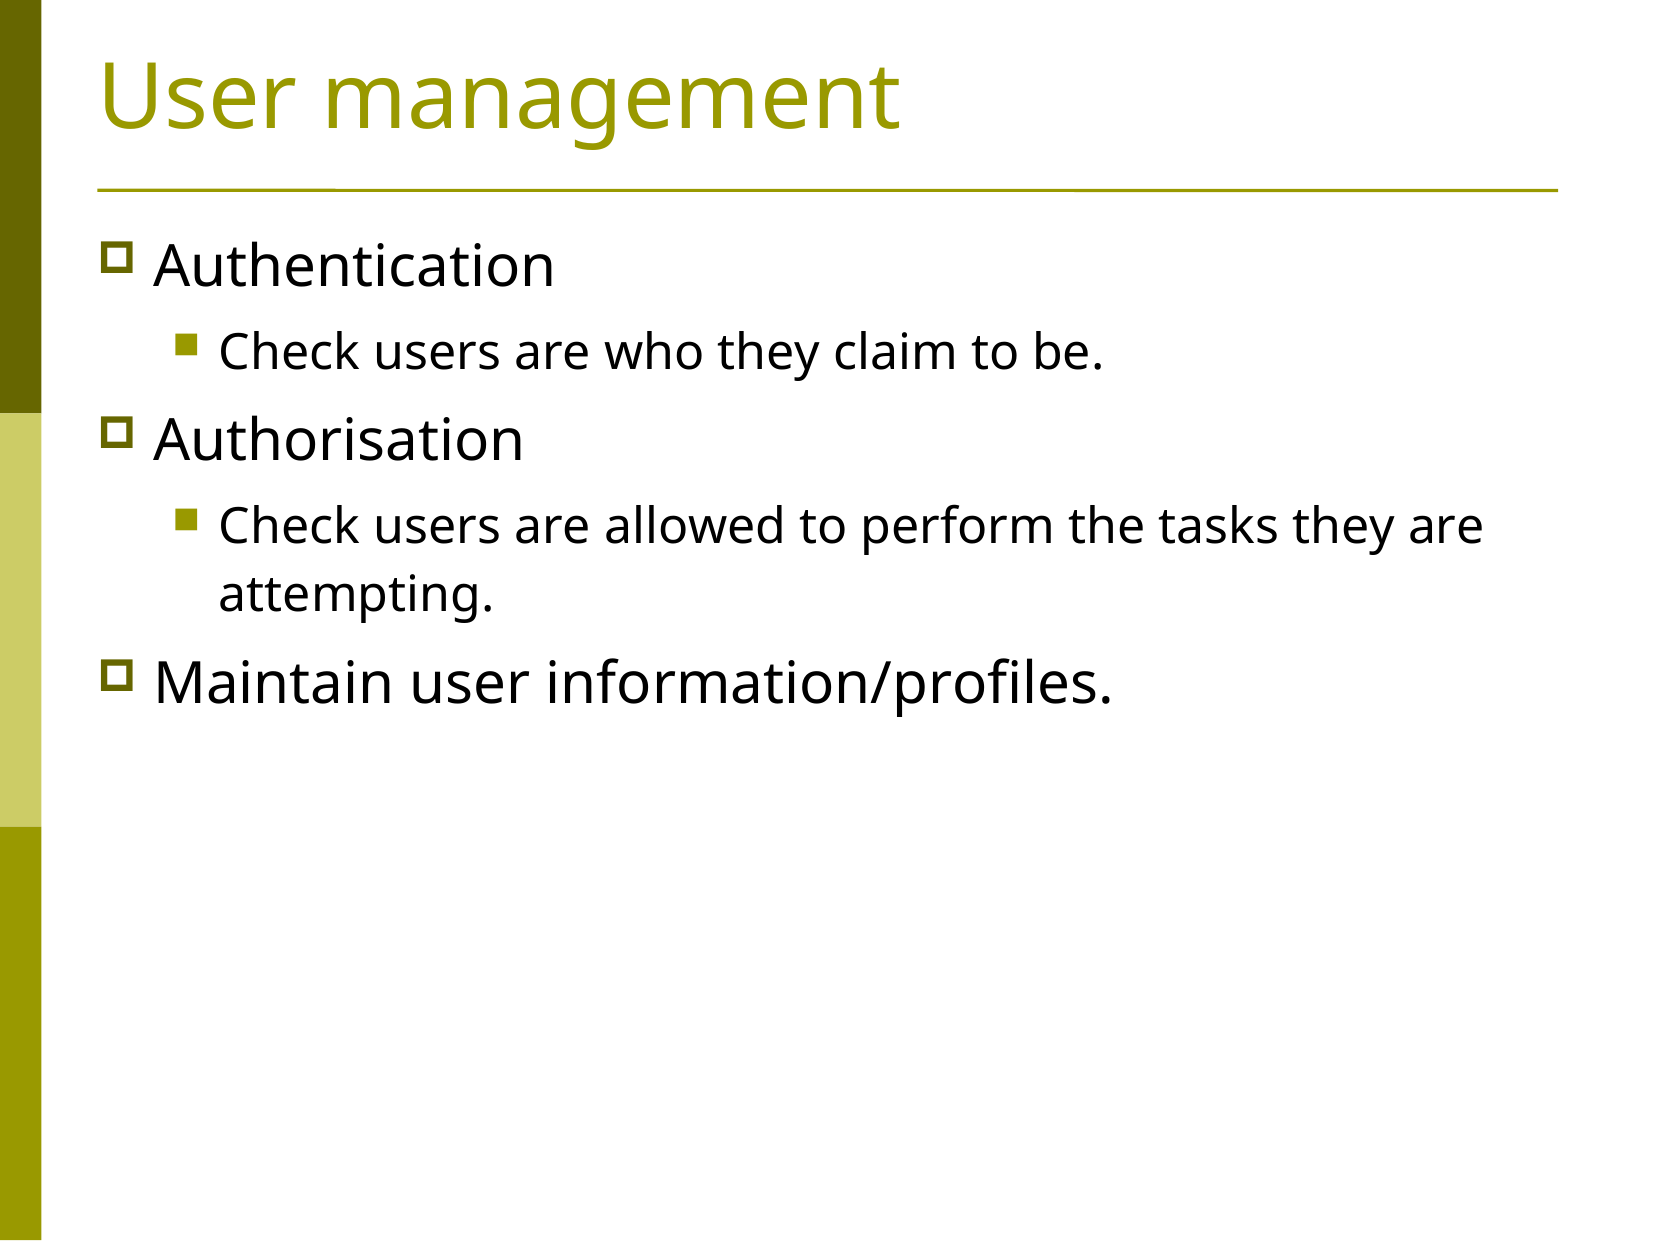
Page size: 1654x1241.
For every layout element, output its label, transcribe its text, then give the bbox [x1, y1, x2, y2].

list Authentication Check users are who they claim to be. Authorisation Check users are allowed to perform the tasks they are attempting. Maintain user information/profiles. [82, 216, 1571, 1124]
title User management [82, 0, 1571, 164]
